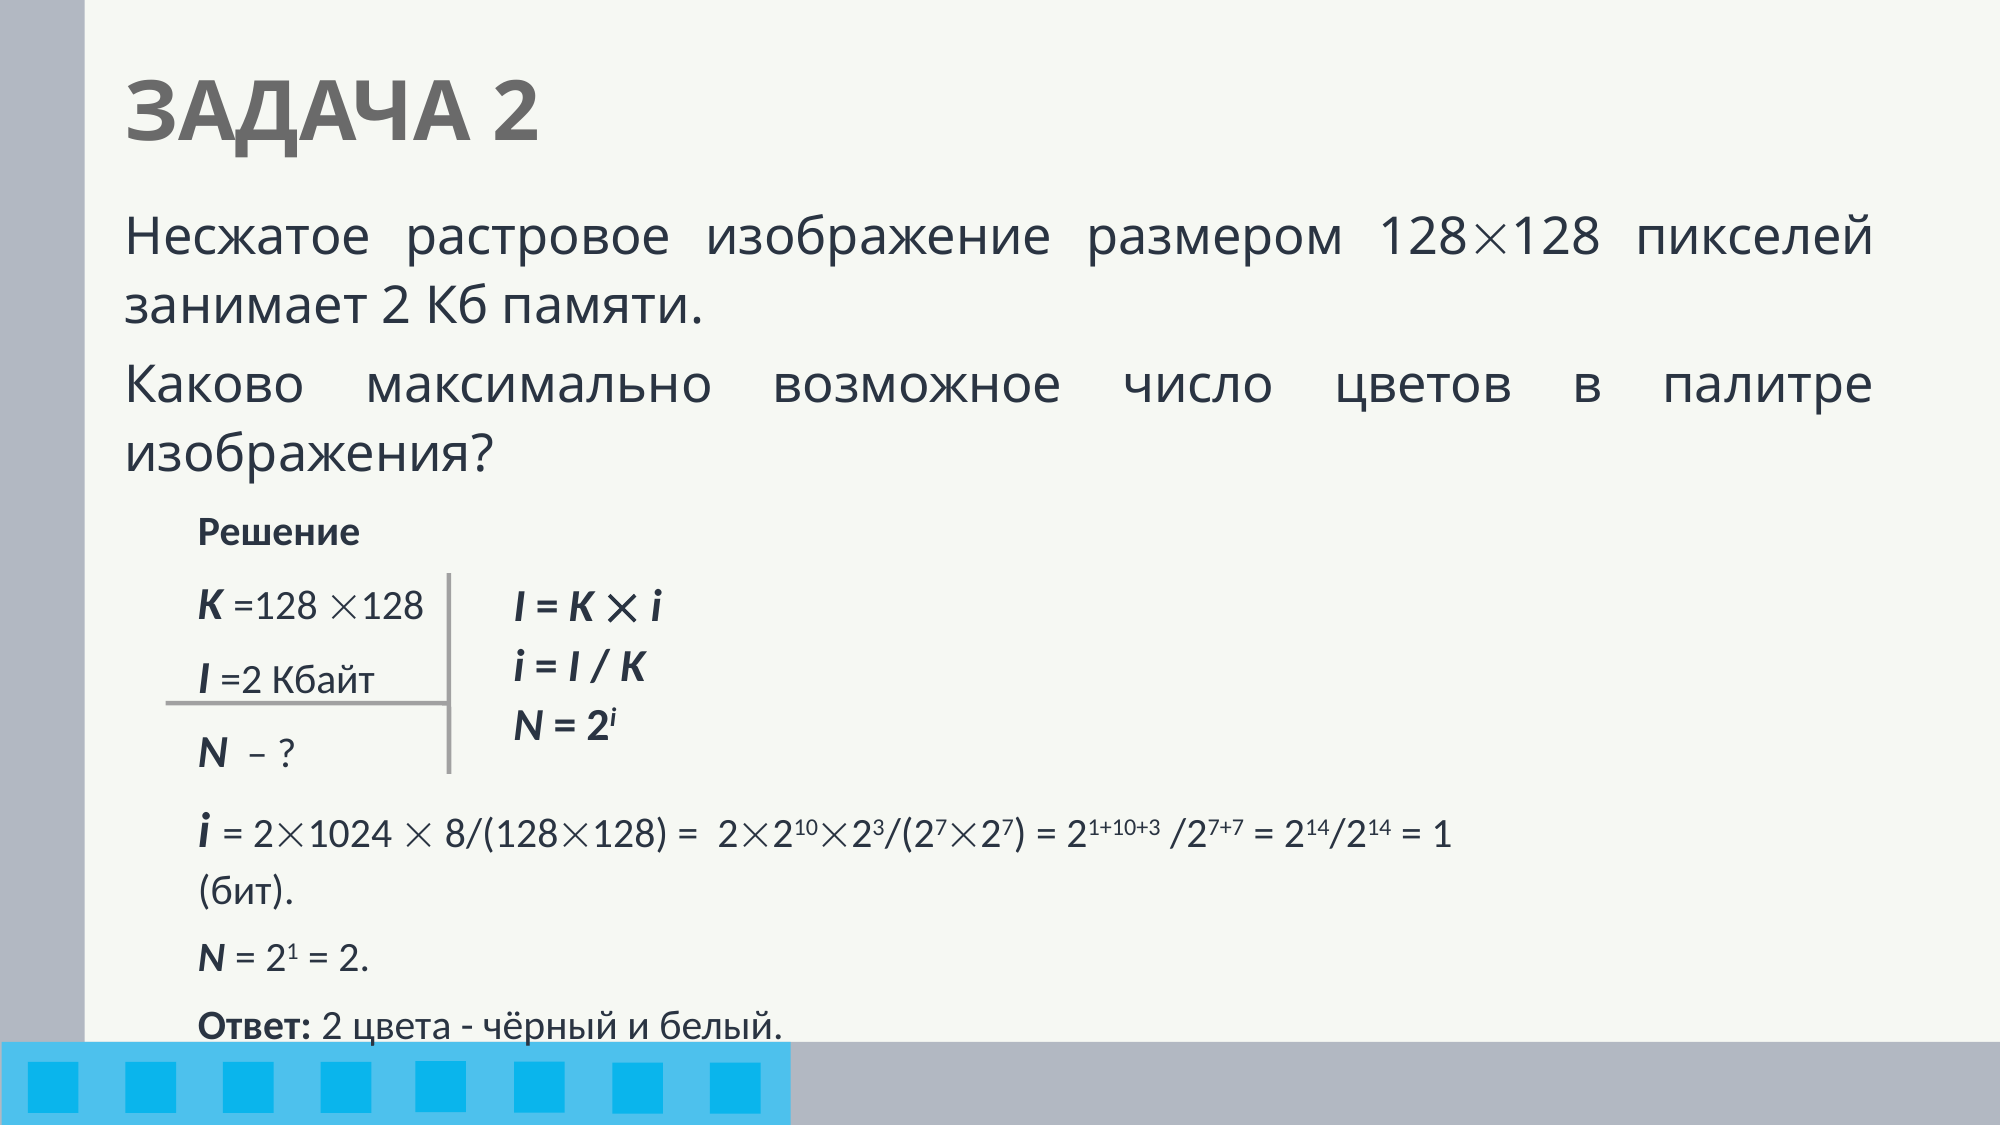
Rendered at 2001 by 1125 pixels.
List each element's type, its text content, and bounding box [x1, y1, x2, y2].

list Несжатое растровое изображение размером 128128 пикселей занимает 2 Кб памяти. Каково максимально возможное число цветов в палитре изображения? [109, 188, 1891, 492]
text_box Решение K =128 128 I =2 Кбайт N – ? i = 21024  8/(128128) = 221023/(2727) = 21+10+3 /27+7 = 214/214 = 1 (бит). N = 21 = 2. Ответ: 2 цвета - чёрный и белый. [183, 491, 1573, 1056]
title ЗАДАЧА 2 [109, 4, 1891, 188]
text_box I = K  i i = I / K N = 2i [498, 568, 718, 758]
